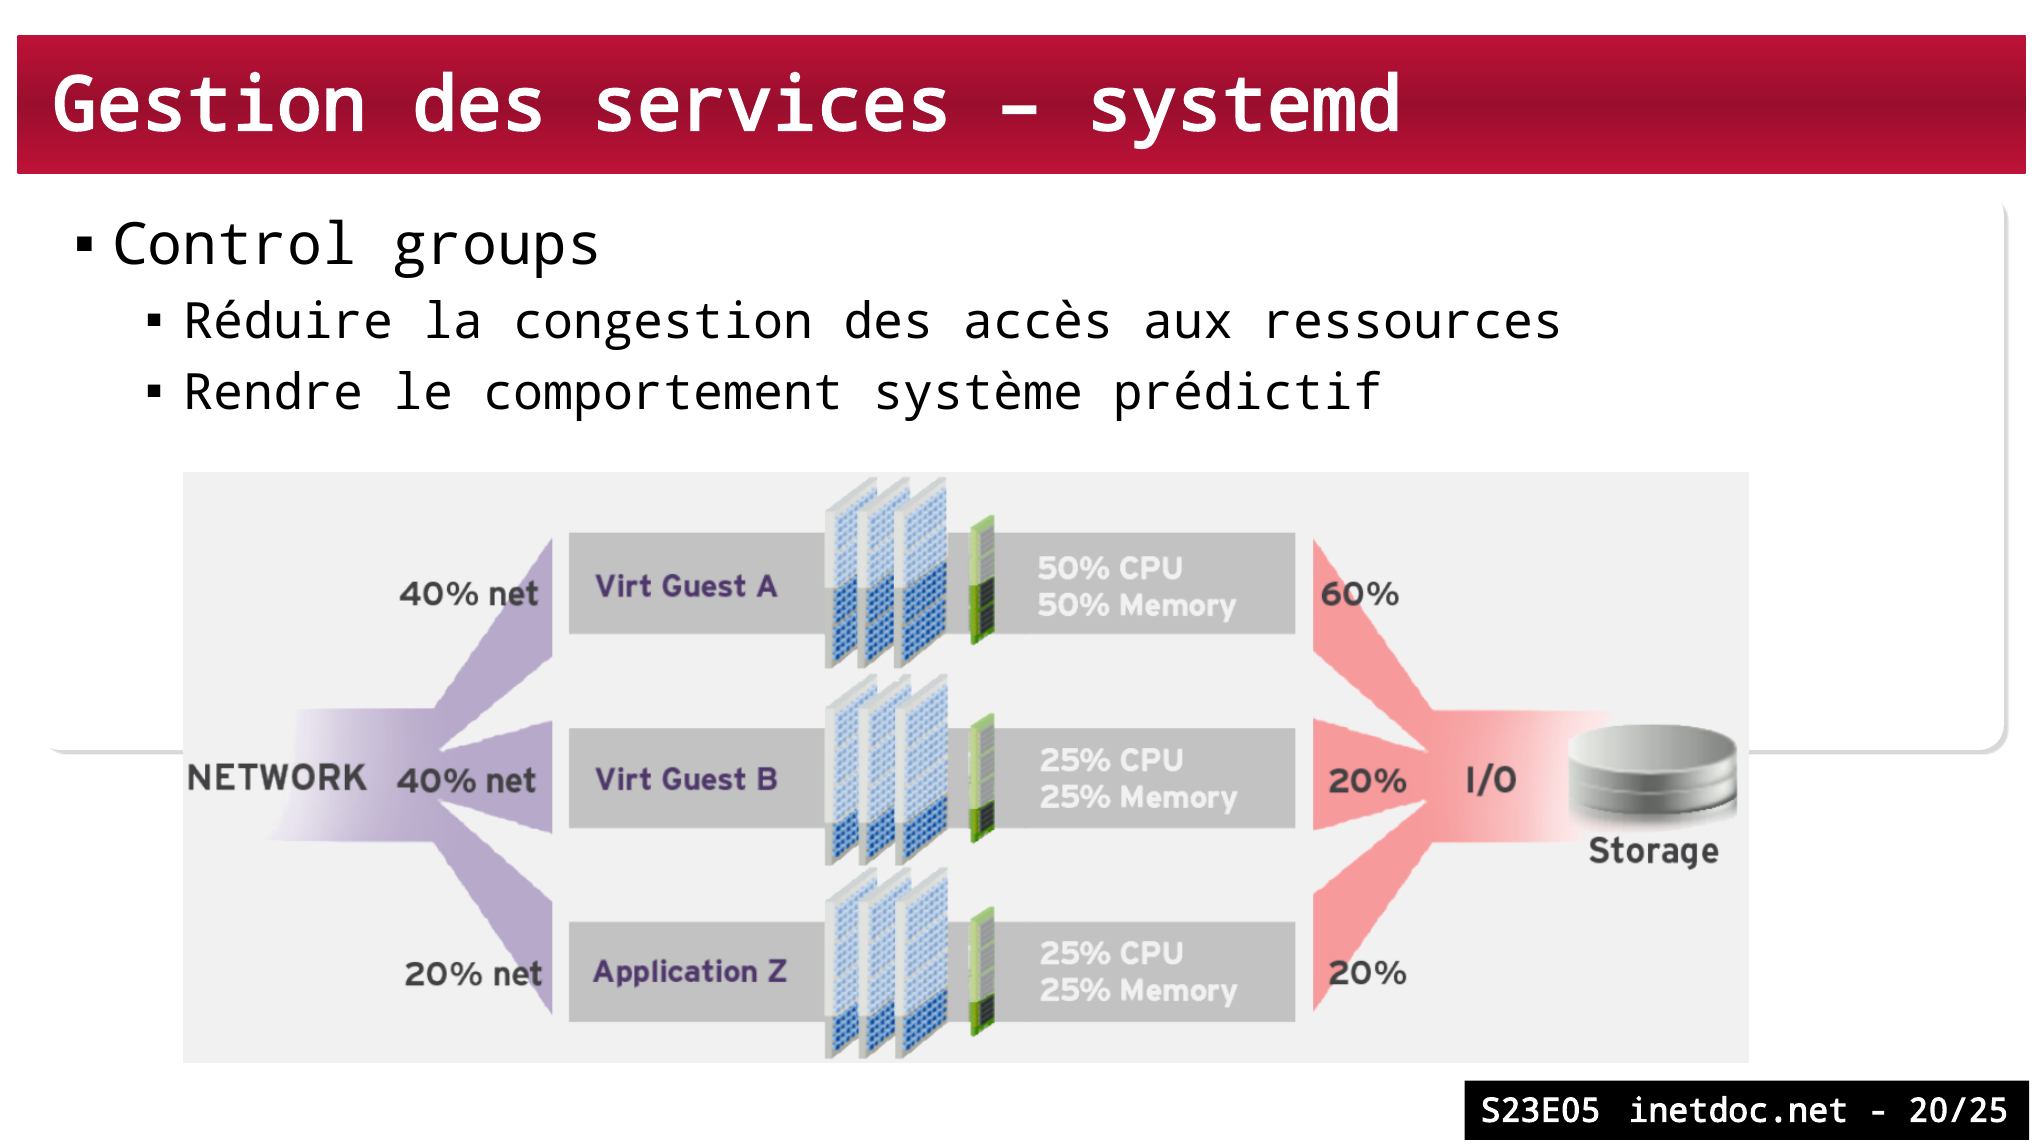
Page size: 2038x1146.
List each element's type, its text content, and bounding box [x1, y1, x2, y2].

text_box Gestion des services – systemd [17, 35, 2026, 174]
text_box S23E05 inetdoc.net - <numéro>/25 [1464, 1080, 2030, 1140]
text_box Control groups Réduire la congestion des accès aux ressources Rendre le comportement système prédictif [35, 188, 2004, 751]
picture [183, 472, 1749, 1063]
